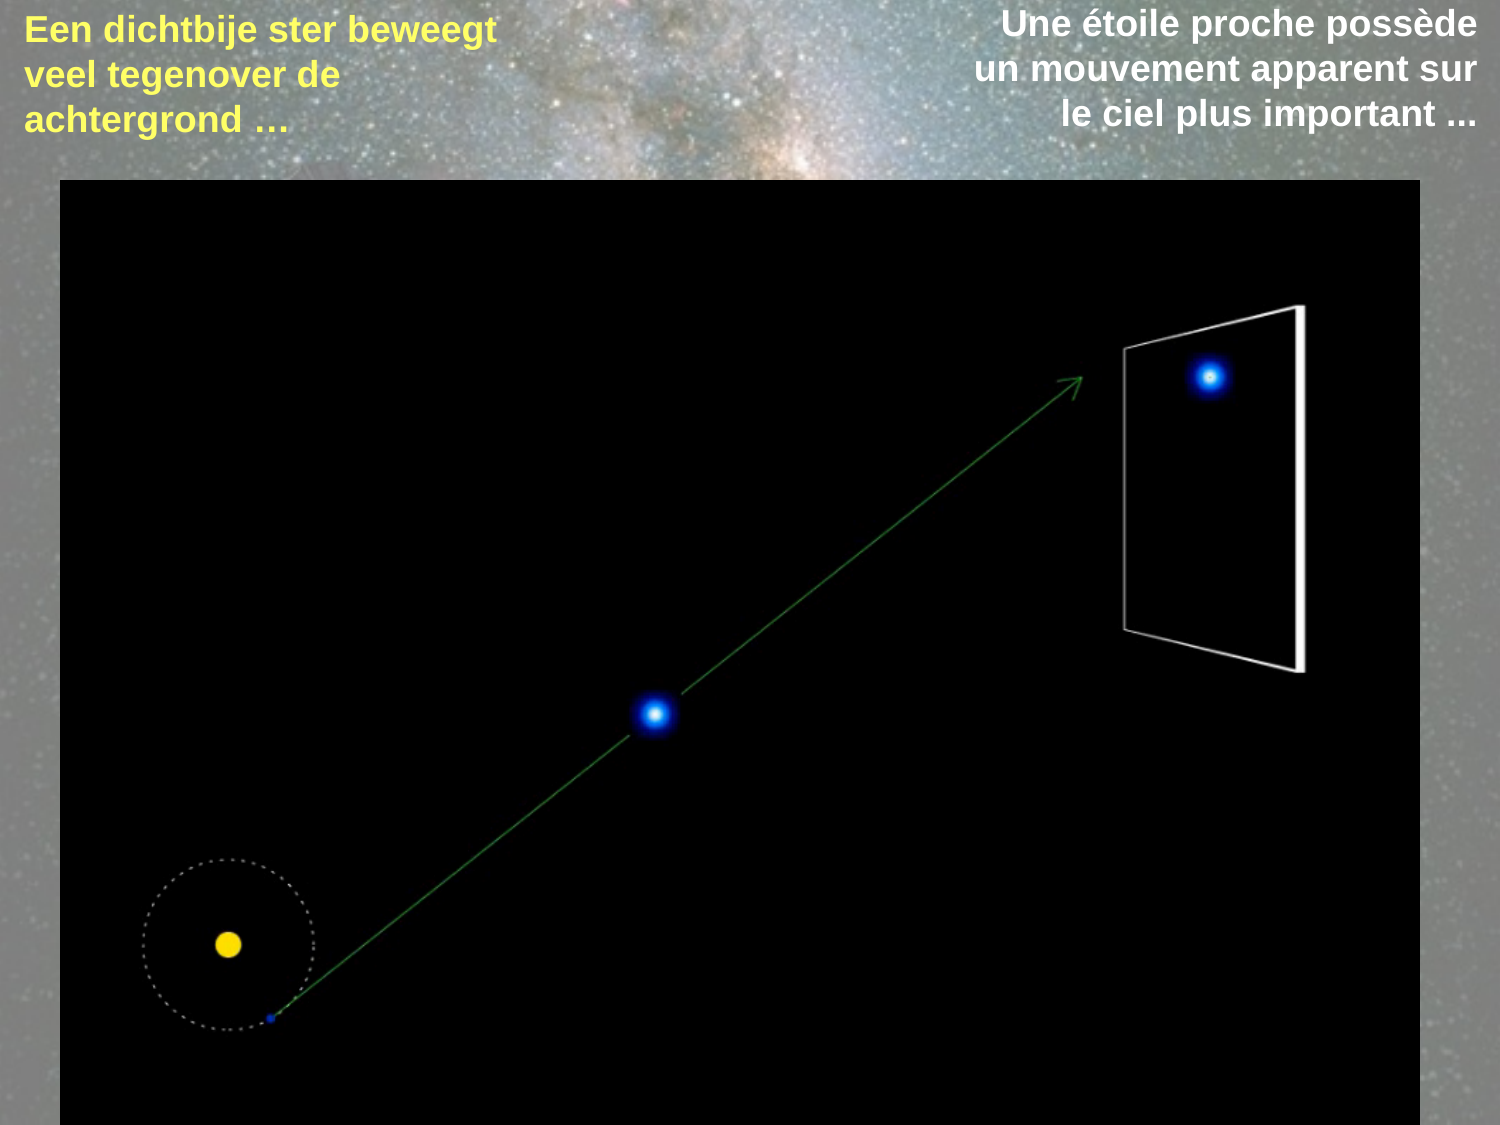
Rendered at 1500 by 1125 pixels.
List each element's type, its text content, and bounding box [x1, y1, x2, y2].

text_box [60, 179, 1421, 1125]
picture [0, 0, 1500, 1125]
text_box Een dichtbije ster beweegt veel tegenover de achtergrond … [9, 0, 584, 148]
text_box Une étoile proche possède un mouvement apparent sur le ciel plus important ... [930, 0, 1493, 142]
